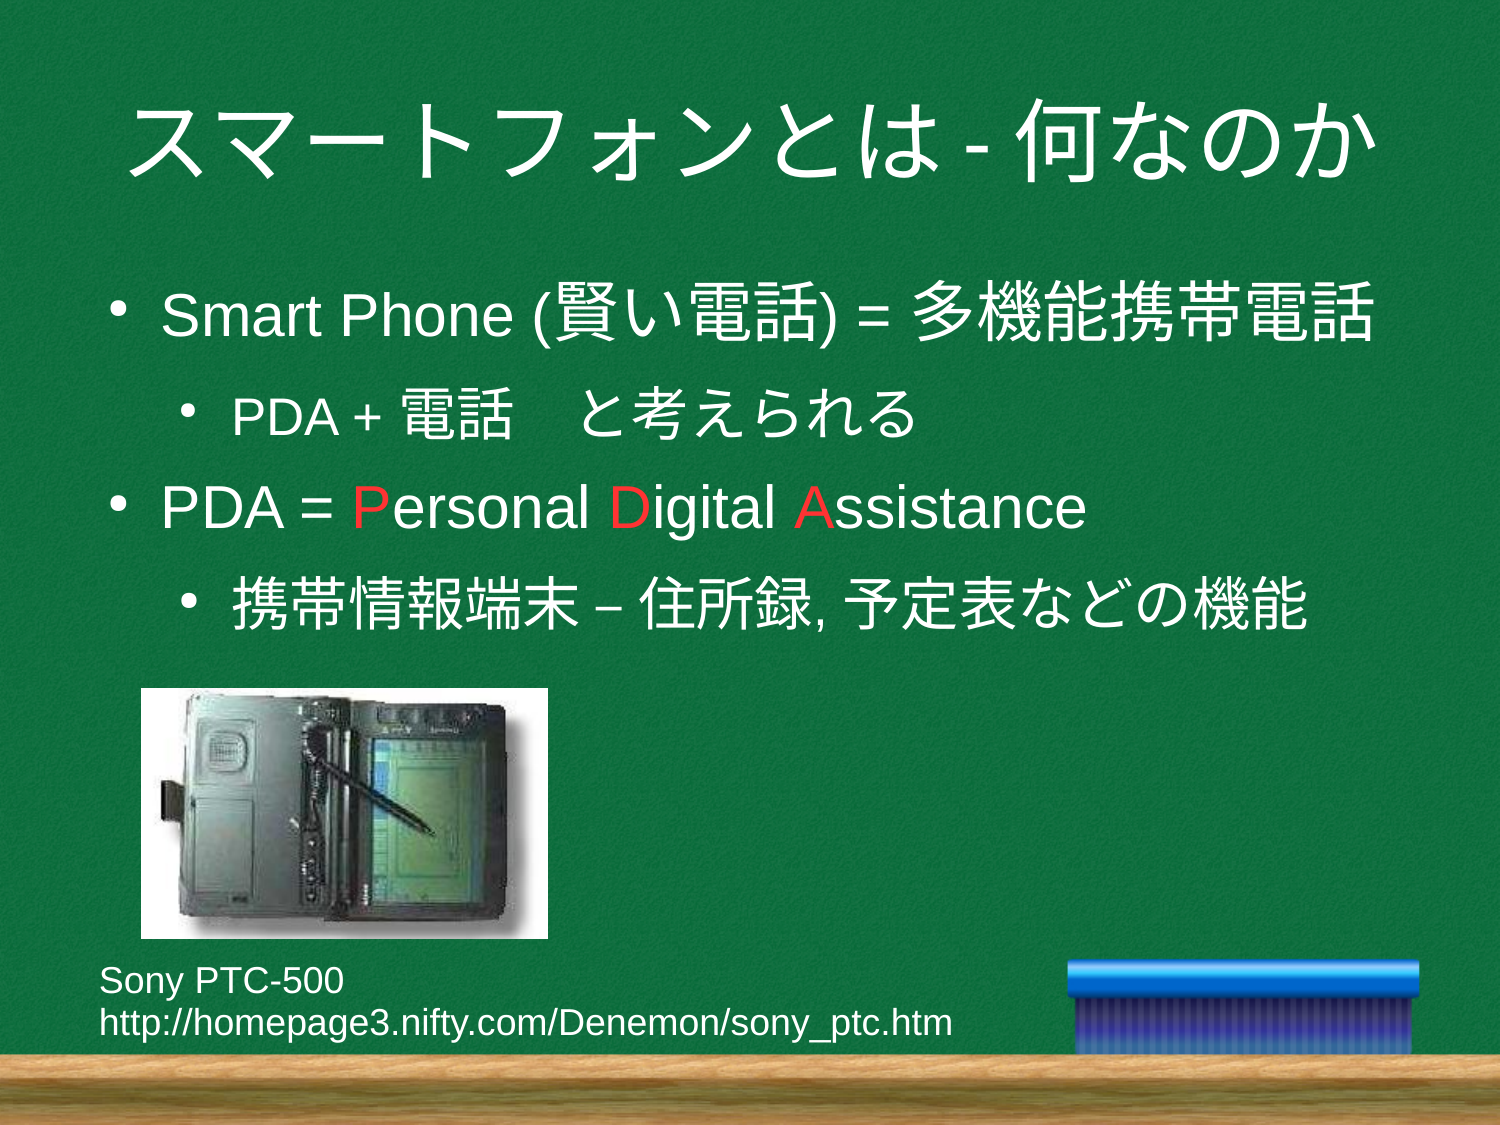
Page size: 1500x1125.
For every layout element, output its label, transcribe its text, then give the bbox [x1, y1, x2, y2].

list Smart Phone (賢い電話) = 多機能携帯電話 PDA + 電話 と考えられる PDA = Personal Digital Assistance 携帯情報端末 – 住所録, 予定表などの機能 [75, 262, 1425, 1005]
picture [0, 0, 1500, 1125]
text_box Sony PTC-500 http://homepage3.nifty.com/Denemon/sony_ptc.htm [84, 952, 969, 1052]
title スマートフォンとは - 何なのか [75, 45, 1425, 233]
